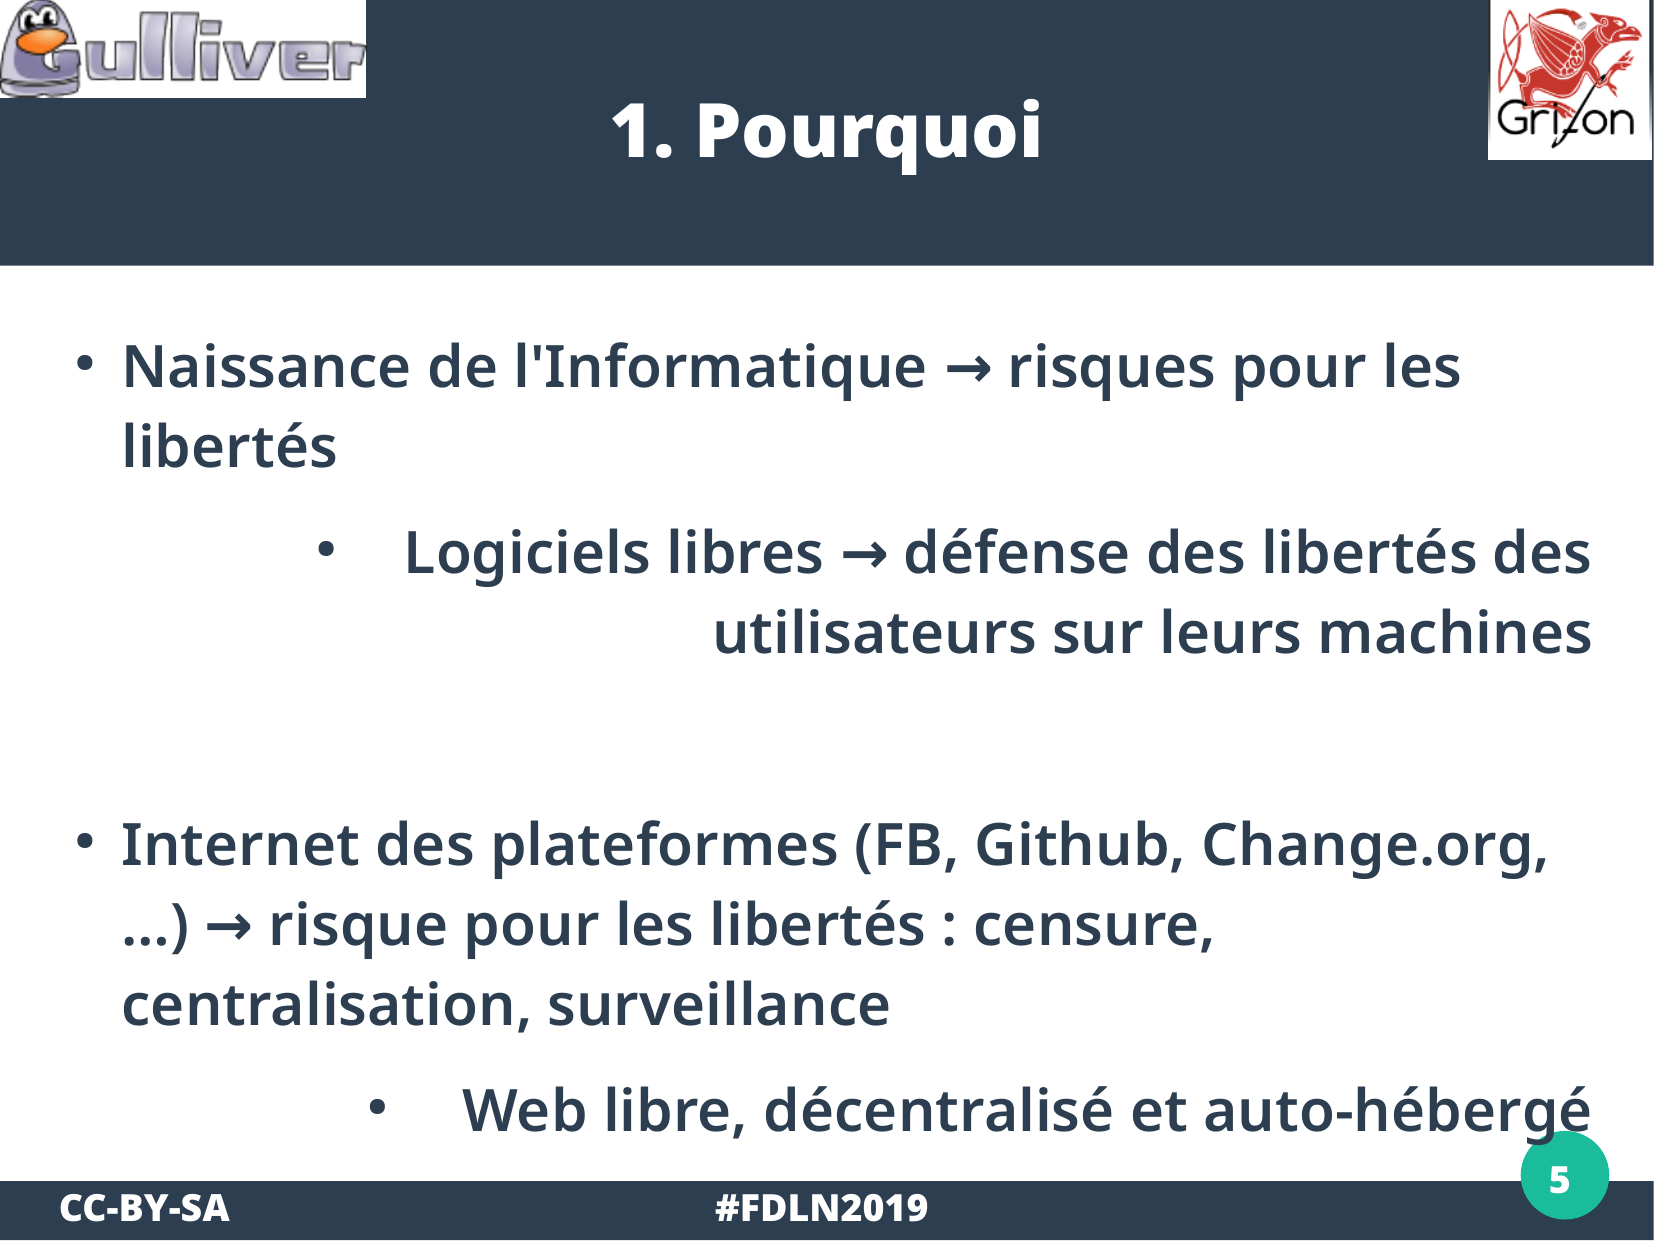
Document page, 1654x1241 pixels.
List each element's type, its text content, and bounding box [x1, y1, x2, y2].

picture [1488, 0, 1652, 160]
title 1. Pourquoi [59, 49, 1595, 207]
picture [0, 0, 367, 98]
list Naissance de l'Informatique → risques pour les libertés Logiciels libres → défense des libertés des utilisateurs sur leurs machines Internet des plateformes (FB, Github, Change.org, …) → risque pour les libertés : censure, centralisation, surveillance Web libre, décentralisé et auto-hébergé [59, 324, 1595, 1152]
